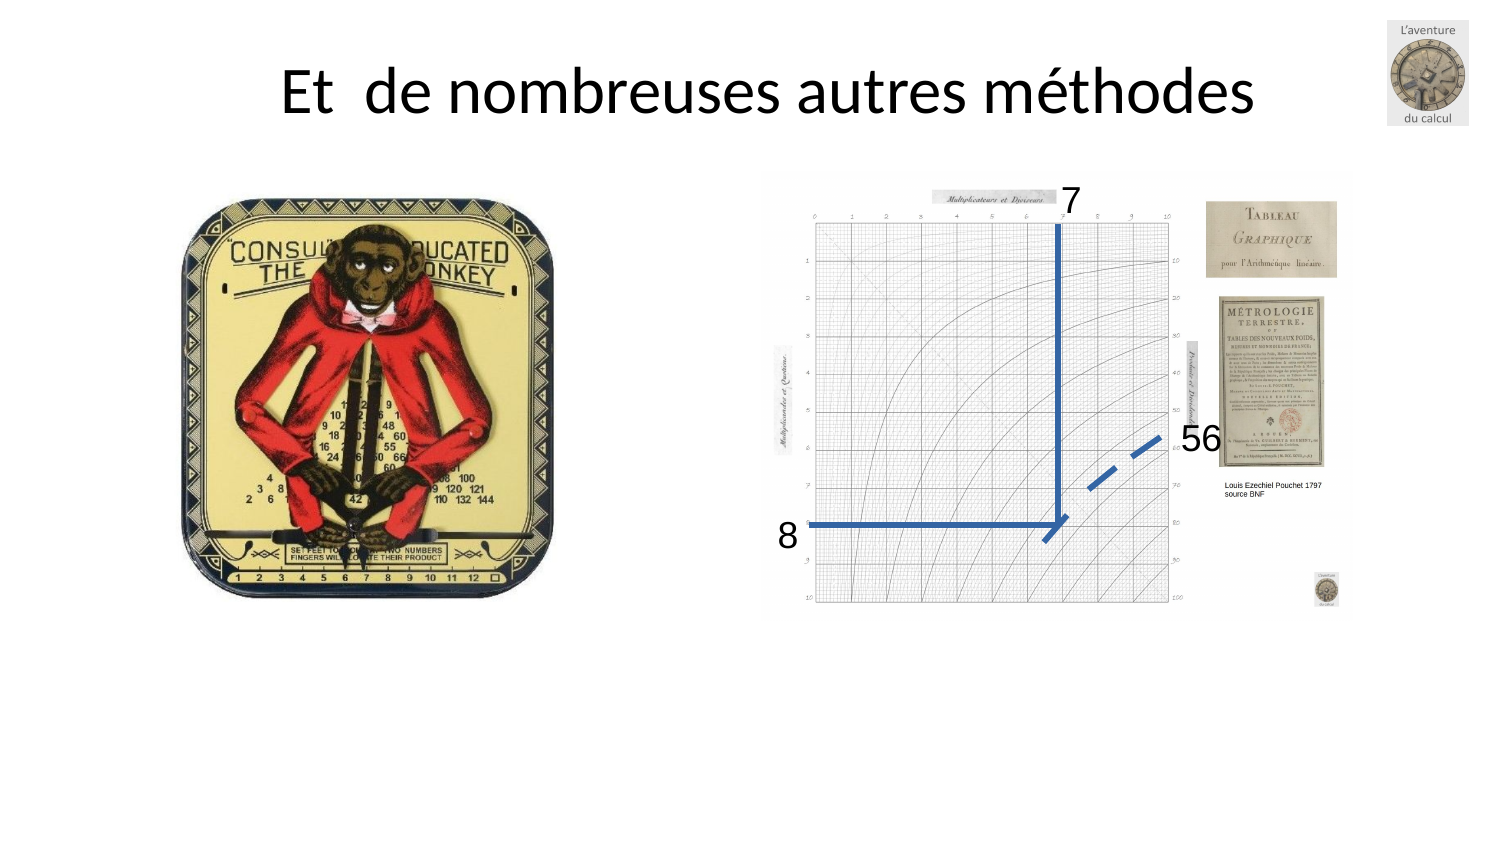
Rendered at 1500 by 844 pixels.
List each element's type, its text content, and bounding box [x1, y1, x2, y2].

text_box Et de nombreuses autres méthodes [265, 39, 1300, 120]
picture [761, 171, 1353, 621]
picture [1387, 20, 1469, 126]
picture [159, 192, 573, 603]
text_box 8 [762, 507, 807, 565]
text_box 7 [1046, 171, 1091, 229]
text_box 56 [1166, 410, 1247, 510]
